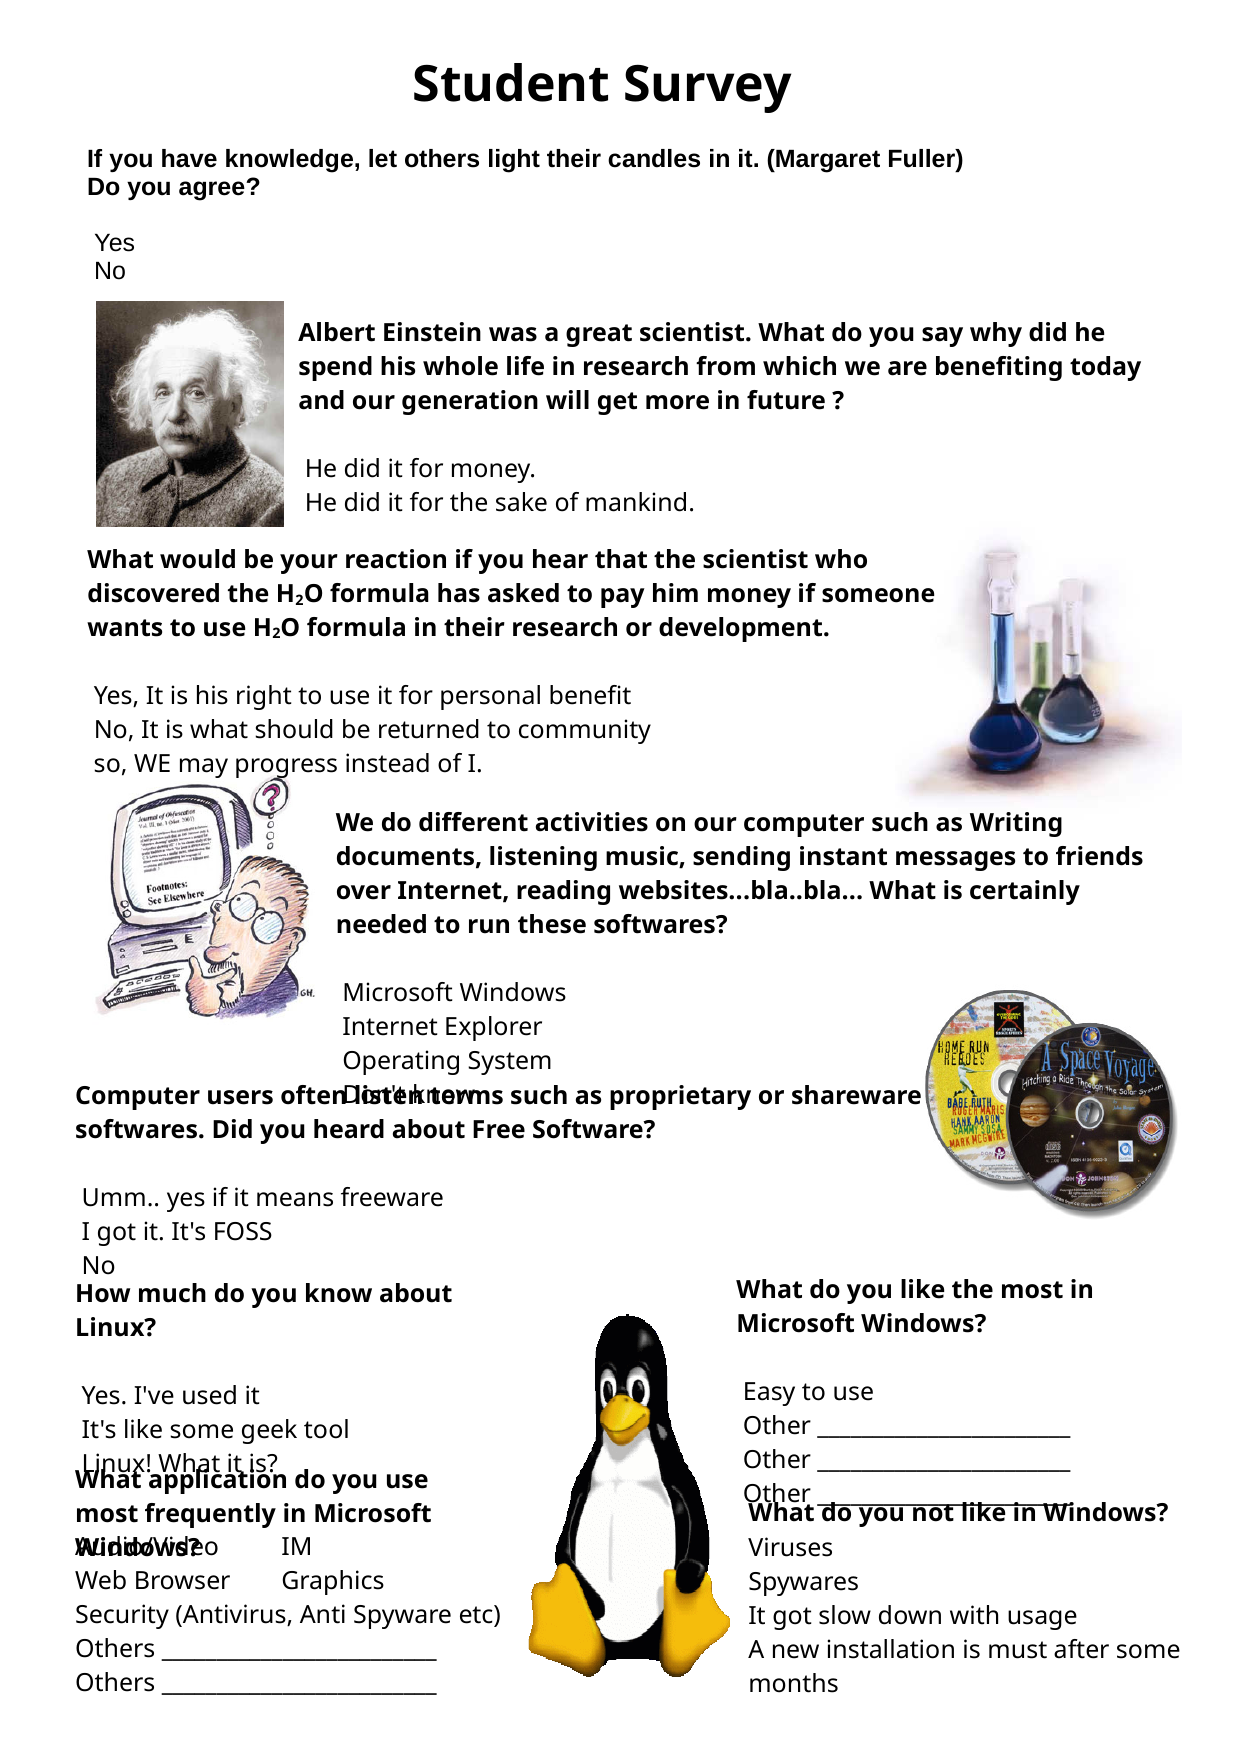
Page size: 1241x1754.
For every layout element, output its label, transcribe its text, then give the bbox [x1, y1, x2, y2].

text_box What do you not like in Windows? [733, 1486, 1194, 1522]
text_box Viruses Spywares It got slow down with usage A new installation is must after some months [733, 1522, 1200, 1682]
text_box Albert Einstein was a great scientist. What do you say why did he spend his whole life in research from which we are benefiting today and our generation will get more in future ? He did it for money. He did it for the sake of mankind. [284, 307, 1184, 496]
text_box Audio/Video Web Browser Security (Antivirus, Anti Spyware etc) Others _________________________ Others _________________________ [60, 1521, 547, 1680]
picture [96, 301, 284, 527]
text_box We do different activities on our computer such as Writing documents, listening music, sending instant messages to friends over Internet, reading websites...bla..bla... What is certainly needed to run these softwares? Microsoft Windows Internet Explorer Operating System Don't know [321, 797, 1184, 1072]
picture [508, 1271, 772, 1709]
text_box What would be your reaction if you hear that the scientist who discovered the H2O formula has asked to pay him money if someone wants to use H2O formula in their research or development. Yes, It is his right to use it for personal benefit No, It is what should be returned to community so, WE may progress instead of I. [72, 534, 959, 768]
picture [881, 515, 1182, 797]
text_box IM Graphics [260, 1521, 509, 1594]
text_box What do you like the most in Microsoft Windows? Easy to use Other _______________________ Other _______________________ Other _______________________ [721, 1264, 1170, 1482]
text_box Student Survey [171, 40, 1034, 133]
picture [86, 768, 322, 1031]
text_box How much do you know about Linux? Yes. I've used it It's like some geek tool Linux! What it is? [60, 1268, 509, 1454]
text_box Computer users often listen terms such as proprietary or shareware softwares. Did you heard about Free Software? Umm.. yes if it means freeware I got it. It's FOSS No [60, 1070, 959, 1259]
text_box What application do you use most frequently in Microsoft Windows? [60, 1454, 509, 1521]
text_box If you have knowledge, let others light their candles in it. (Margaret Fuller) Do you agree? Yes No [72, 137, 1182, 293]
picture [959, 1072, 1182, 1222]
